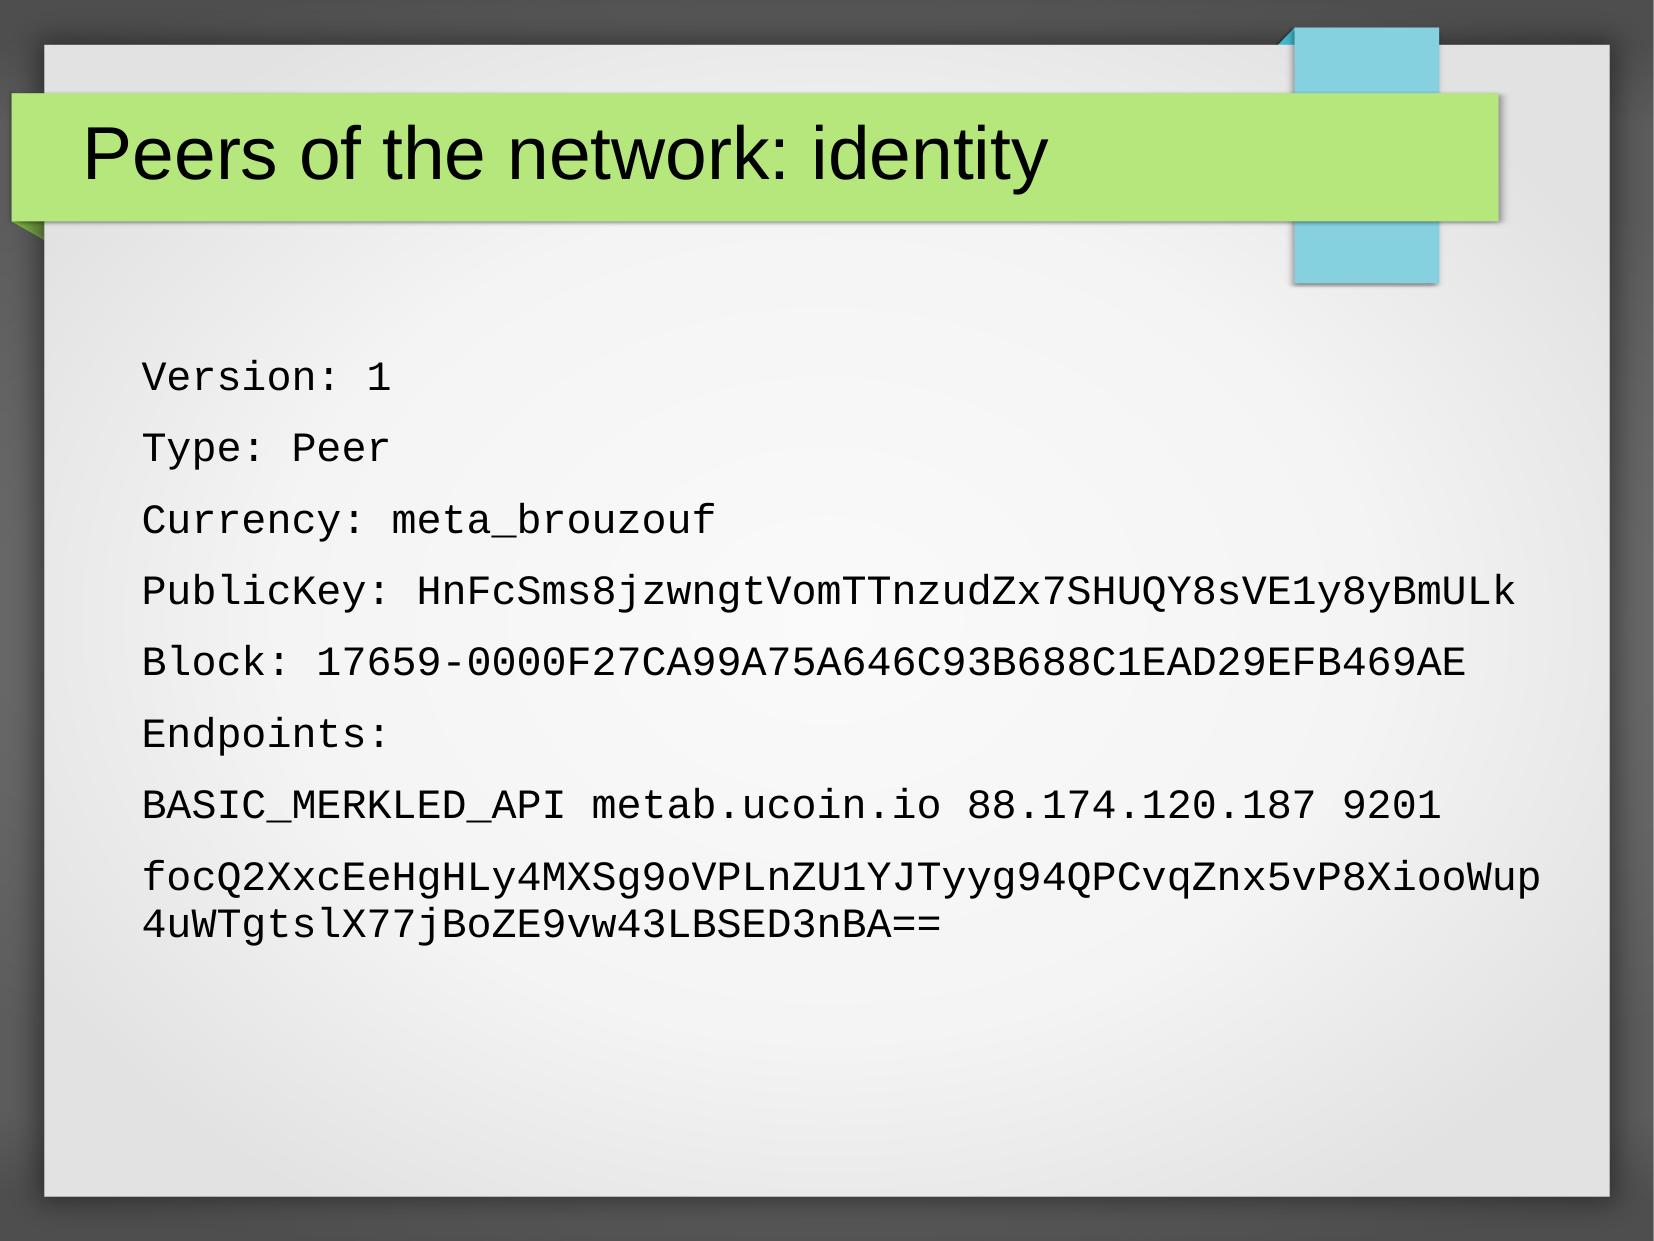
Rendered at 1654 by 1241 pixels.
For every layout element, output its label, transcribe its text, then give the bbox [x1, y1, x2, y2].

subtitle Version: 1 Type: Peer Currency: meta_brouzouf PublicKey: HnFcSms8jzwngtVomTTnzudZx7SHUQY8sVE1y8yBmULk Block: 17659-0000F27CA99A75A646C93B688C1EAD29EFB469AE Endpoints: BASIC_MERKLED_API metab.ucoin.io 88.174.120.187 9201 focQ2XxcEeHgHLy4MXSg9oVPLnZU1YJTyyg94QPCvqZnx5vP8XiooWup4uWTgtslX77jBoZE9vw43LBSED3nBA== [141, 355, 1549, 1075]
title Peers of the network: identity [82, 94, 1501, 213]
picture [0, 0, 1654, 1241]
